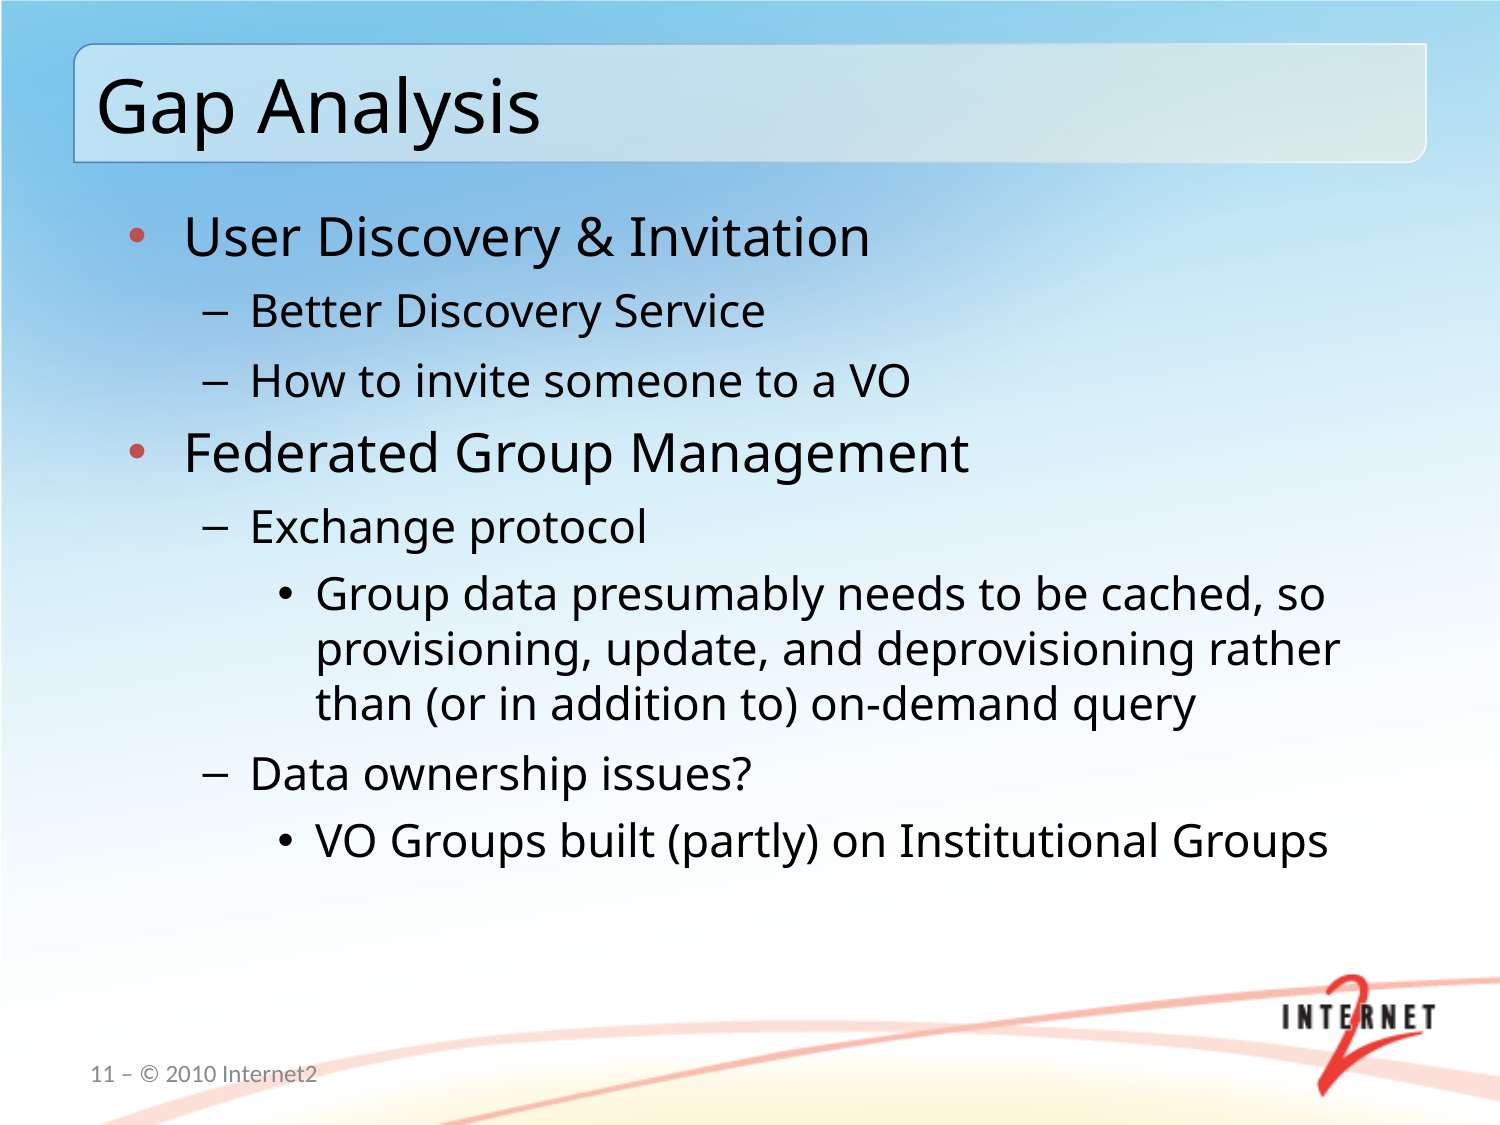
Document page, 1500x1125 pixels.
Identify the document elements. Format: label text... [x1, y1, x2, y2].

picture [0, 0, 1500, 1125]
text_box <number> – © 2010 Internet2 [74, 1042, 550, 1103]
list User Discovery & Invitation Better Discovery Service How to invite someone to a VO Federated Group Management Exchange protocol Group data presumably needs to be cached, so provisioning, update, and deprovisioning rather than (or in addition to) on-demand query Data ownership issues? VO Groups built (partly) on Institutional Groups [112, 195, 1388, 985]
text_box Gap Analysis [80, 50, 1420, 157]
